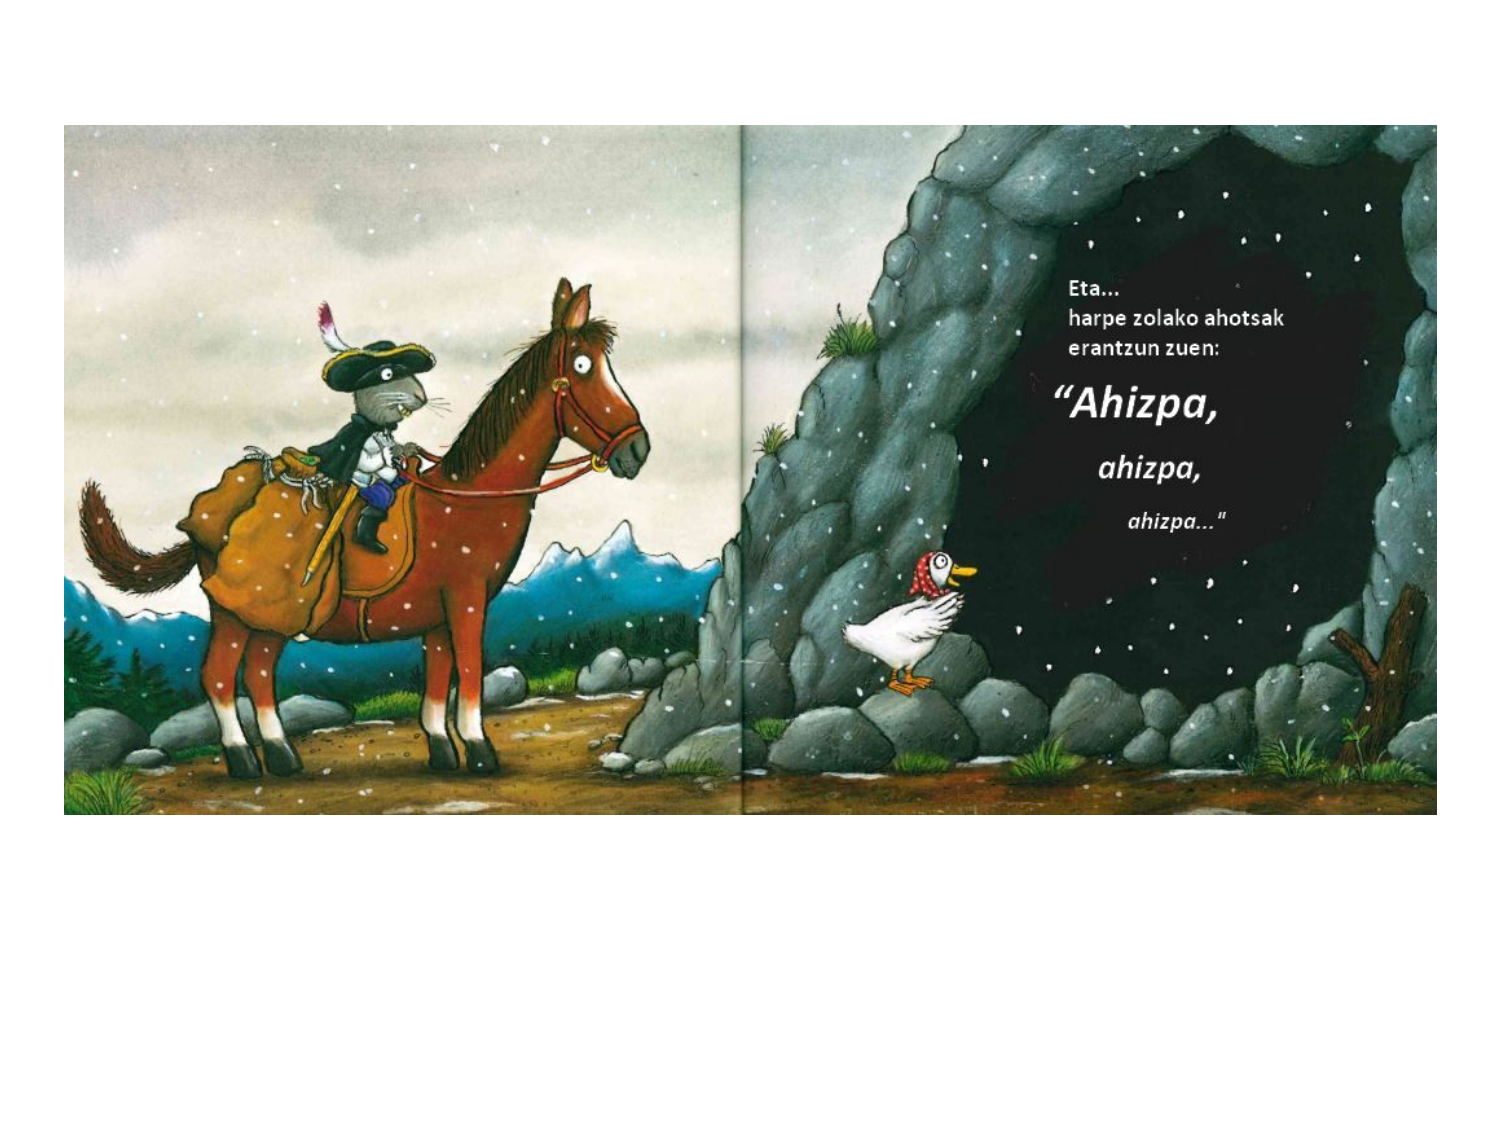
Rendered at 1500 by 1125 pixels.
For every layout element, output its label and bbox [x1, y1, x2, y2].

picture [64, 125, 1437, 815]
